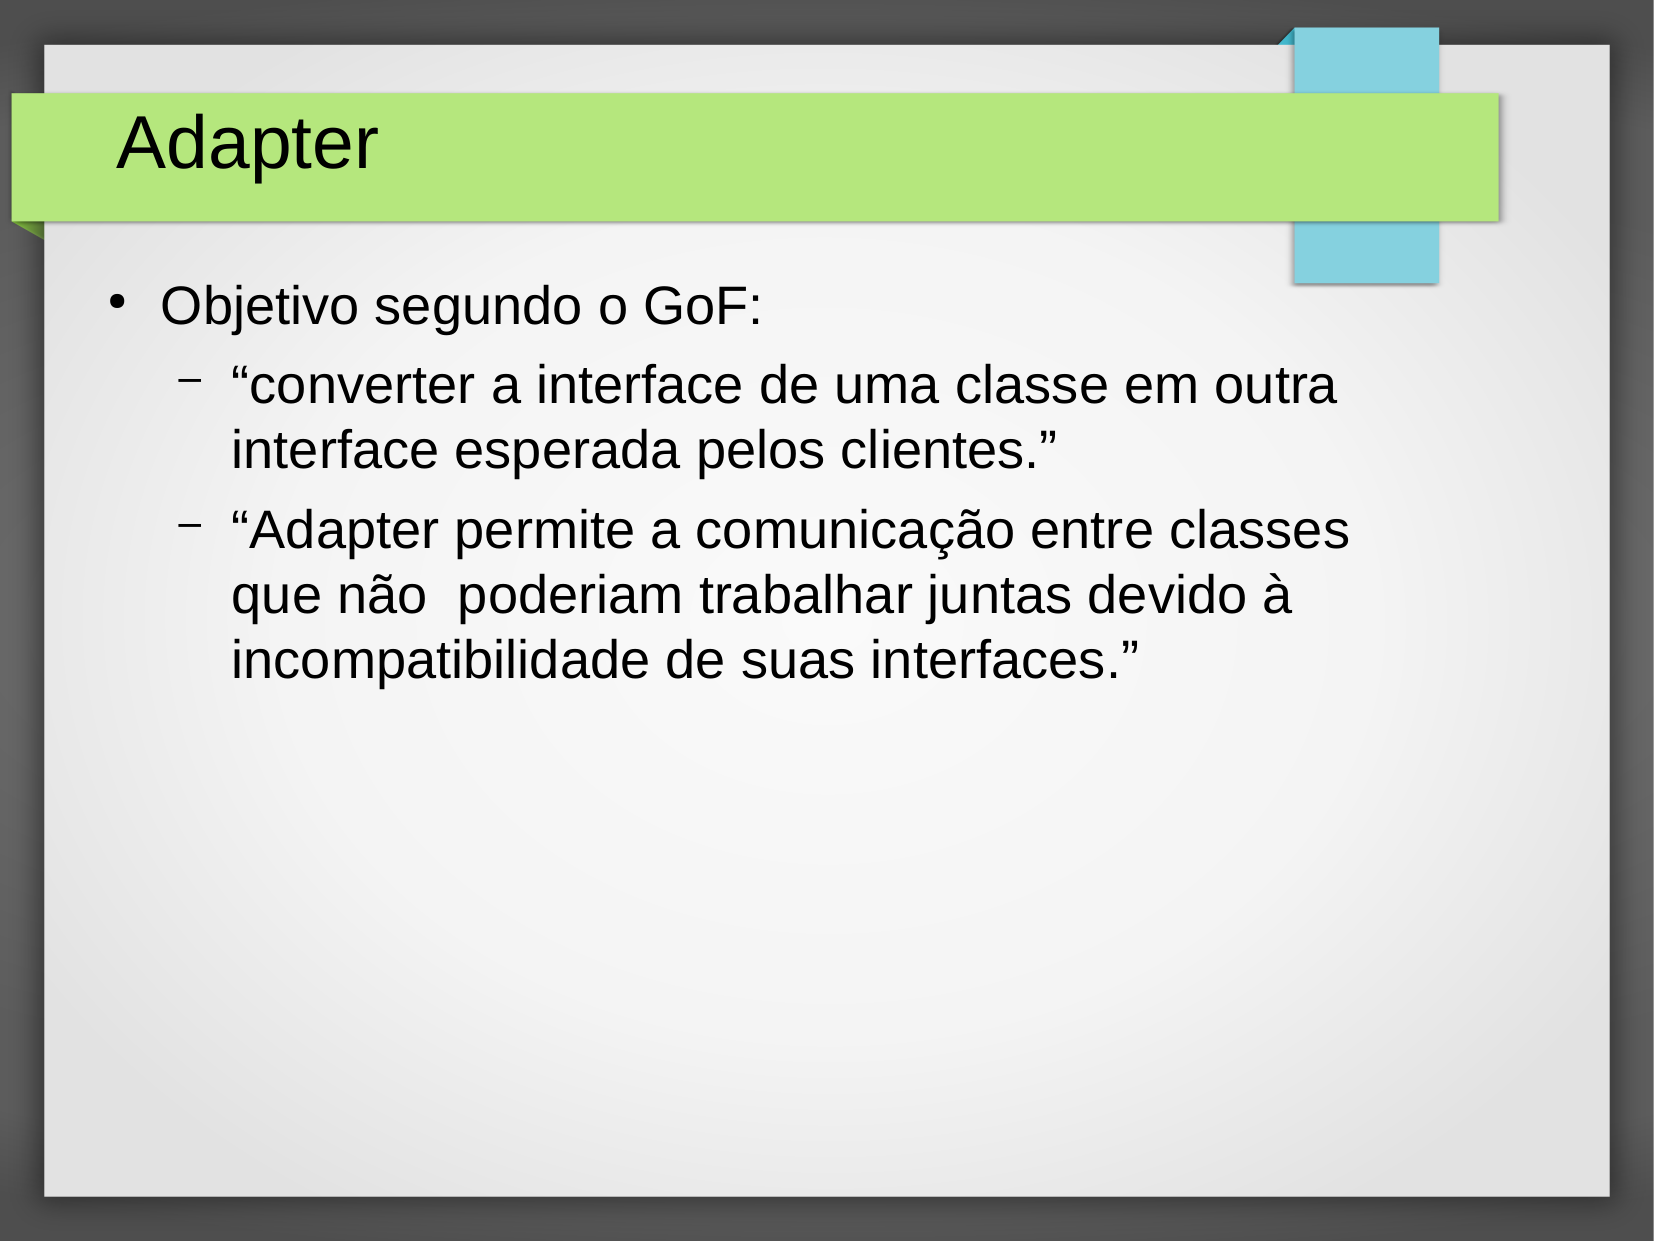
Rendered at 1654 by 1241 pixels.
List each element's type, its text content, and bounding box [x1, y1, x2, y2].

list Objetivo segundo o GoF: “converter a interface de uma classe em outra interface esperada pelos clientes.” “Adapter permite a comunicação entre classes que não poderiam trabalhar juntas devido à incompatibilidade de suas interfaces.” [75, 262, 1426, 1005]
title Adapter [75, 45, 1426, 233]
picture [0, 0, 1654, 1241]
